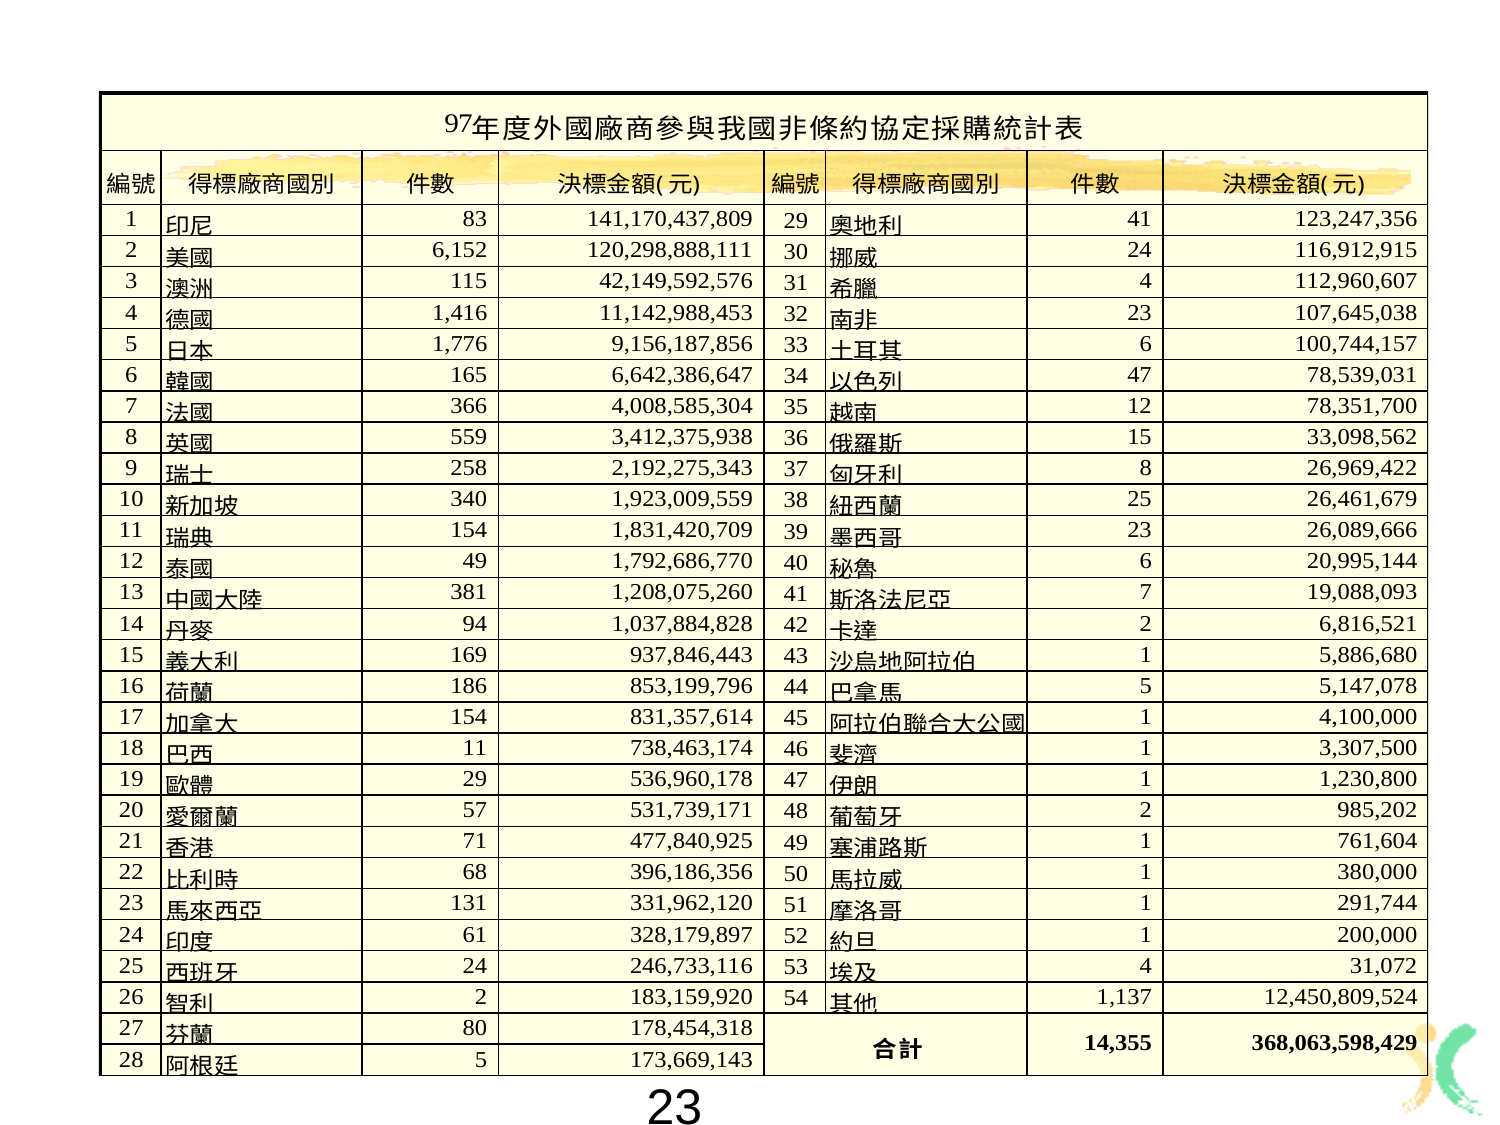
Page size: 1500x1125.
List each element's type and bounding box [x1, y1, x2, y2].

chart [98, 91, 1430, 1078]
